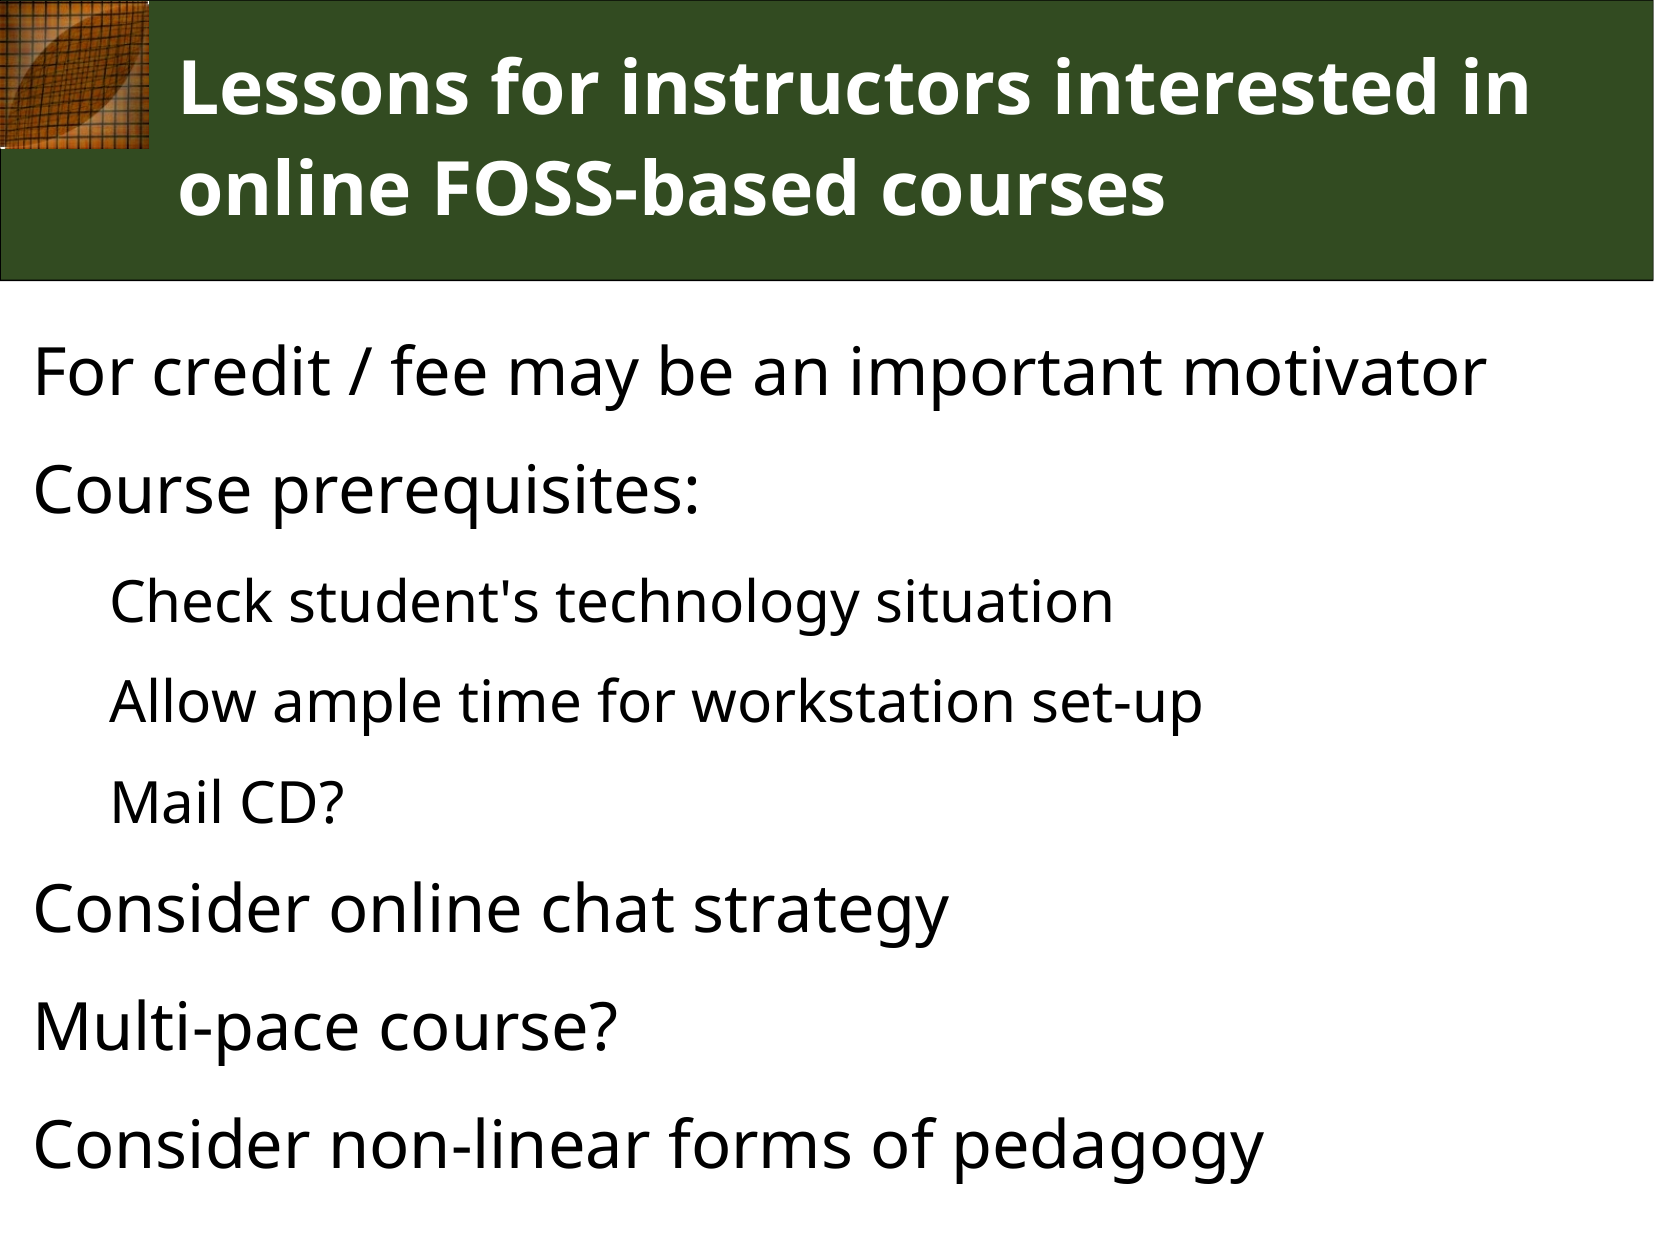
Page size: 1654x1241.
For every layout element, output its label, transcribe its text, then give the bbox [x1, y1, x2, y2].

title Lessons for instructors interested in online FOSS-based courses [177, 2, 1610, 268]
list For credit / fee may be an important motivator Course prerequisites: Check student's technology situation Allow ample time for workstation set-up Mail CD? Consider online chat strategy Multi-pace course? Consider non-linear forms of pedagogy [14, 324, 1625, 1241]
text_box [0, 0, 1654, 281]
picture [0, 1, 149, 149]
